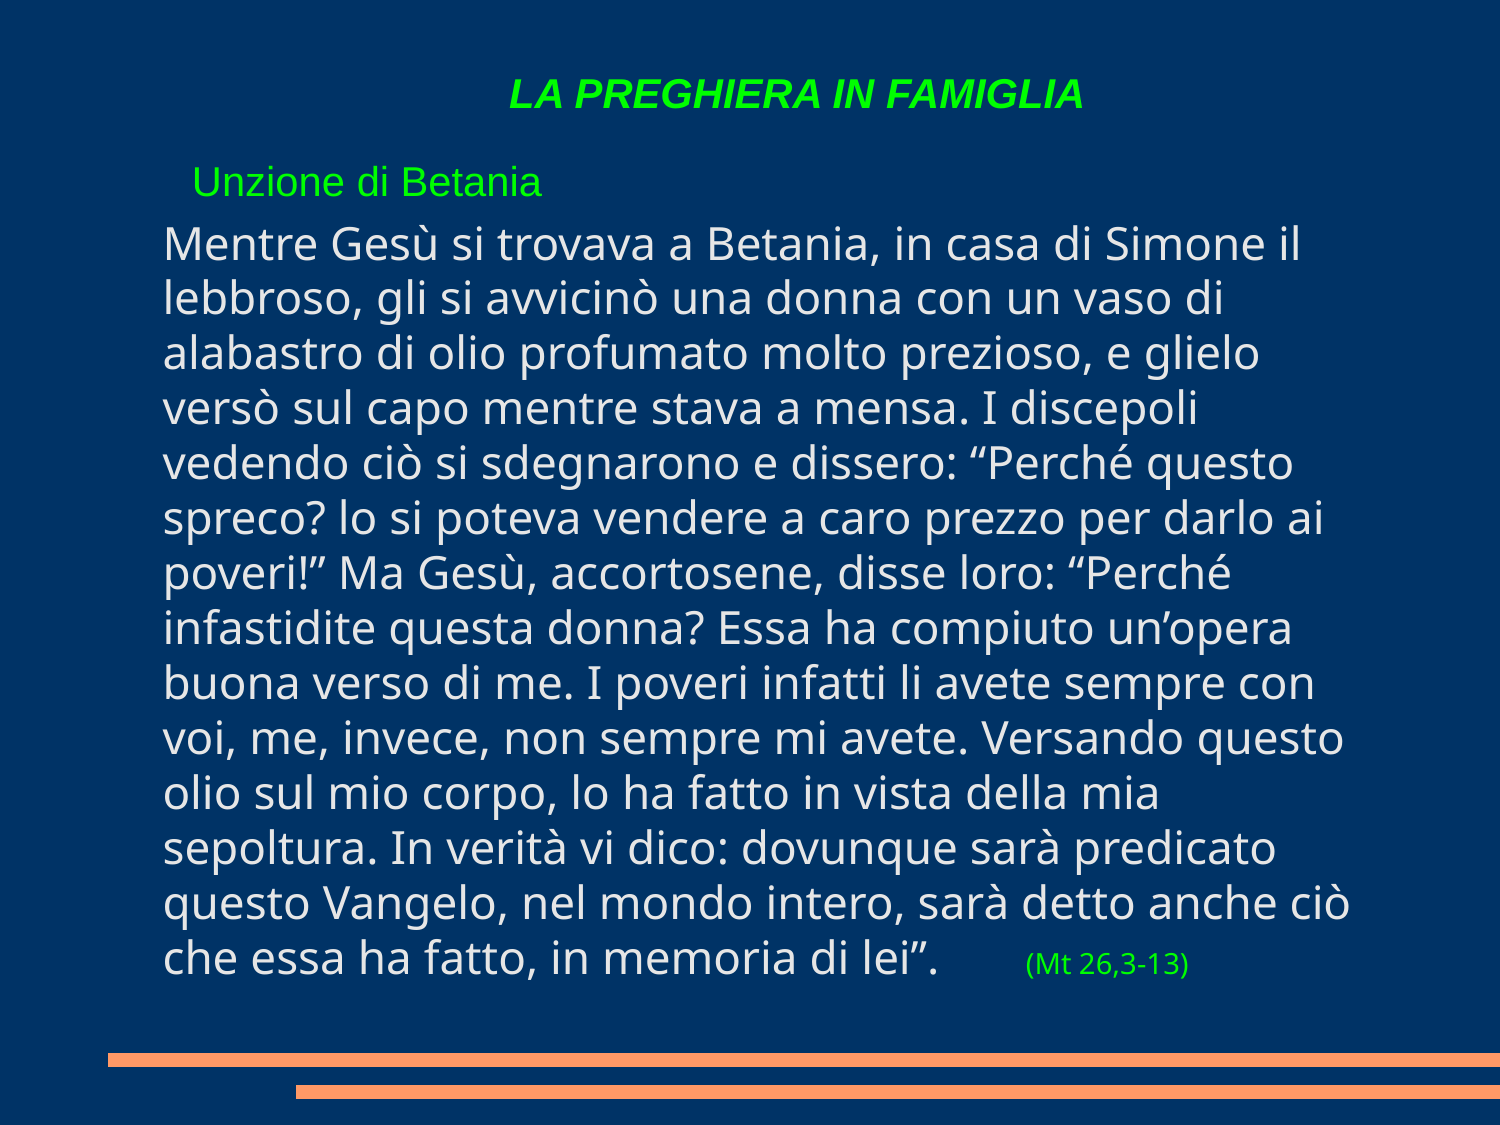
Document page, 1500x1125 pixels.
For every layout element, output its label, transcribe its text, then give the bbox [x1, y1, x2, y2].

text_box LA PREGHIERA IN FAMIGLIA [206, 59, 1388, 124]
text_box Unzione di Betania [177, 147, 558, 213]
text_box Mentre Gesù si trovava a Betania, in casa di Simone il lebbroso, gli si avvicinò una donna con un vaso di alabastro di olio profumato molto prezioso, e glielo versò sul capo mentre stava a mensa. I discepoli vedendo ciò si sdegnarono e dissero: “Perché questo spreco? lo si poteva vendere a caro prezzo per darlo ai poveri!” Ma Gesù, accortosene, disse loro: “Perché infastidite questa donna? Essa ha compiuto un’opera buona verso di me. I poveri infatti li avete sempre con voi, me, invece, non sempre mi avete. Versando questo olio sul mio corpo, lo ha fatto in vista della mia sepoltura. In verità vi dico: dovunque sarà predicato questo Vangelo, nel mondo intero, sarà detto anche ciò che essa ha fatto, in memoria di lei”. (Mt 26,3-13) [147, 206, 1388, 937]
